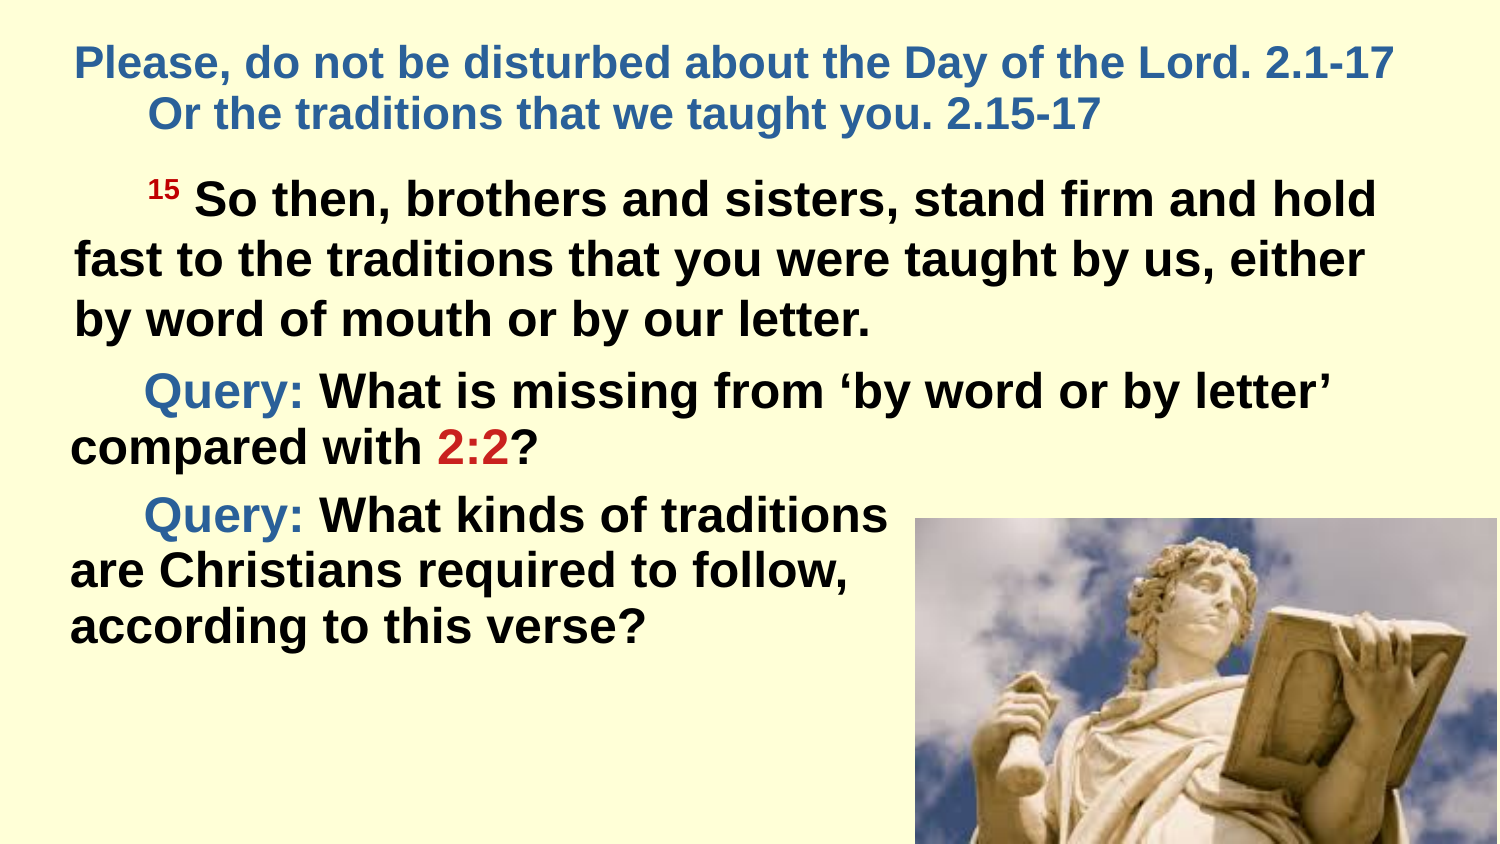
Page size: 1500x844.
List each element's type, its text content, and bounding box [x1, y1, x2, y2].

text_box 15 So then, brothers and sisters, stand firm and hold fast to the traditions that you were taught by us, either by word of mouth or by our letter. [59, 158, 1418, 355]
picture [915, 518, 1497, 844]
text_box Please, do not be disturbed about the Day of the Lord. 2.1-17 Or the traditions that we taught you. 2.15-17 [59, 29, 1418, 147]
text_box Query: What is missing from ‘by word or by letter’ compared with 2:2? Query: What kinds of traditions are Christians required to follow, according to this verse? [55, 356, 1444, 662]
